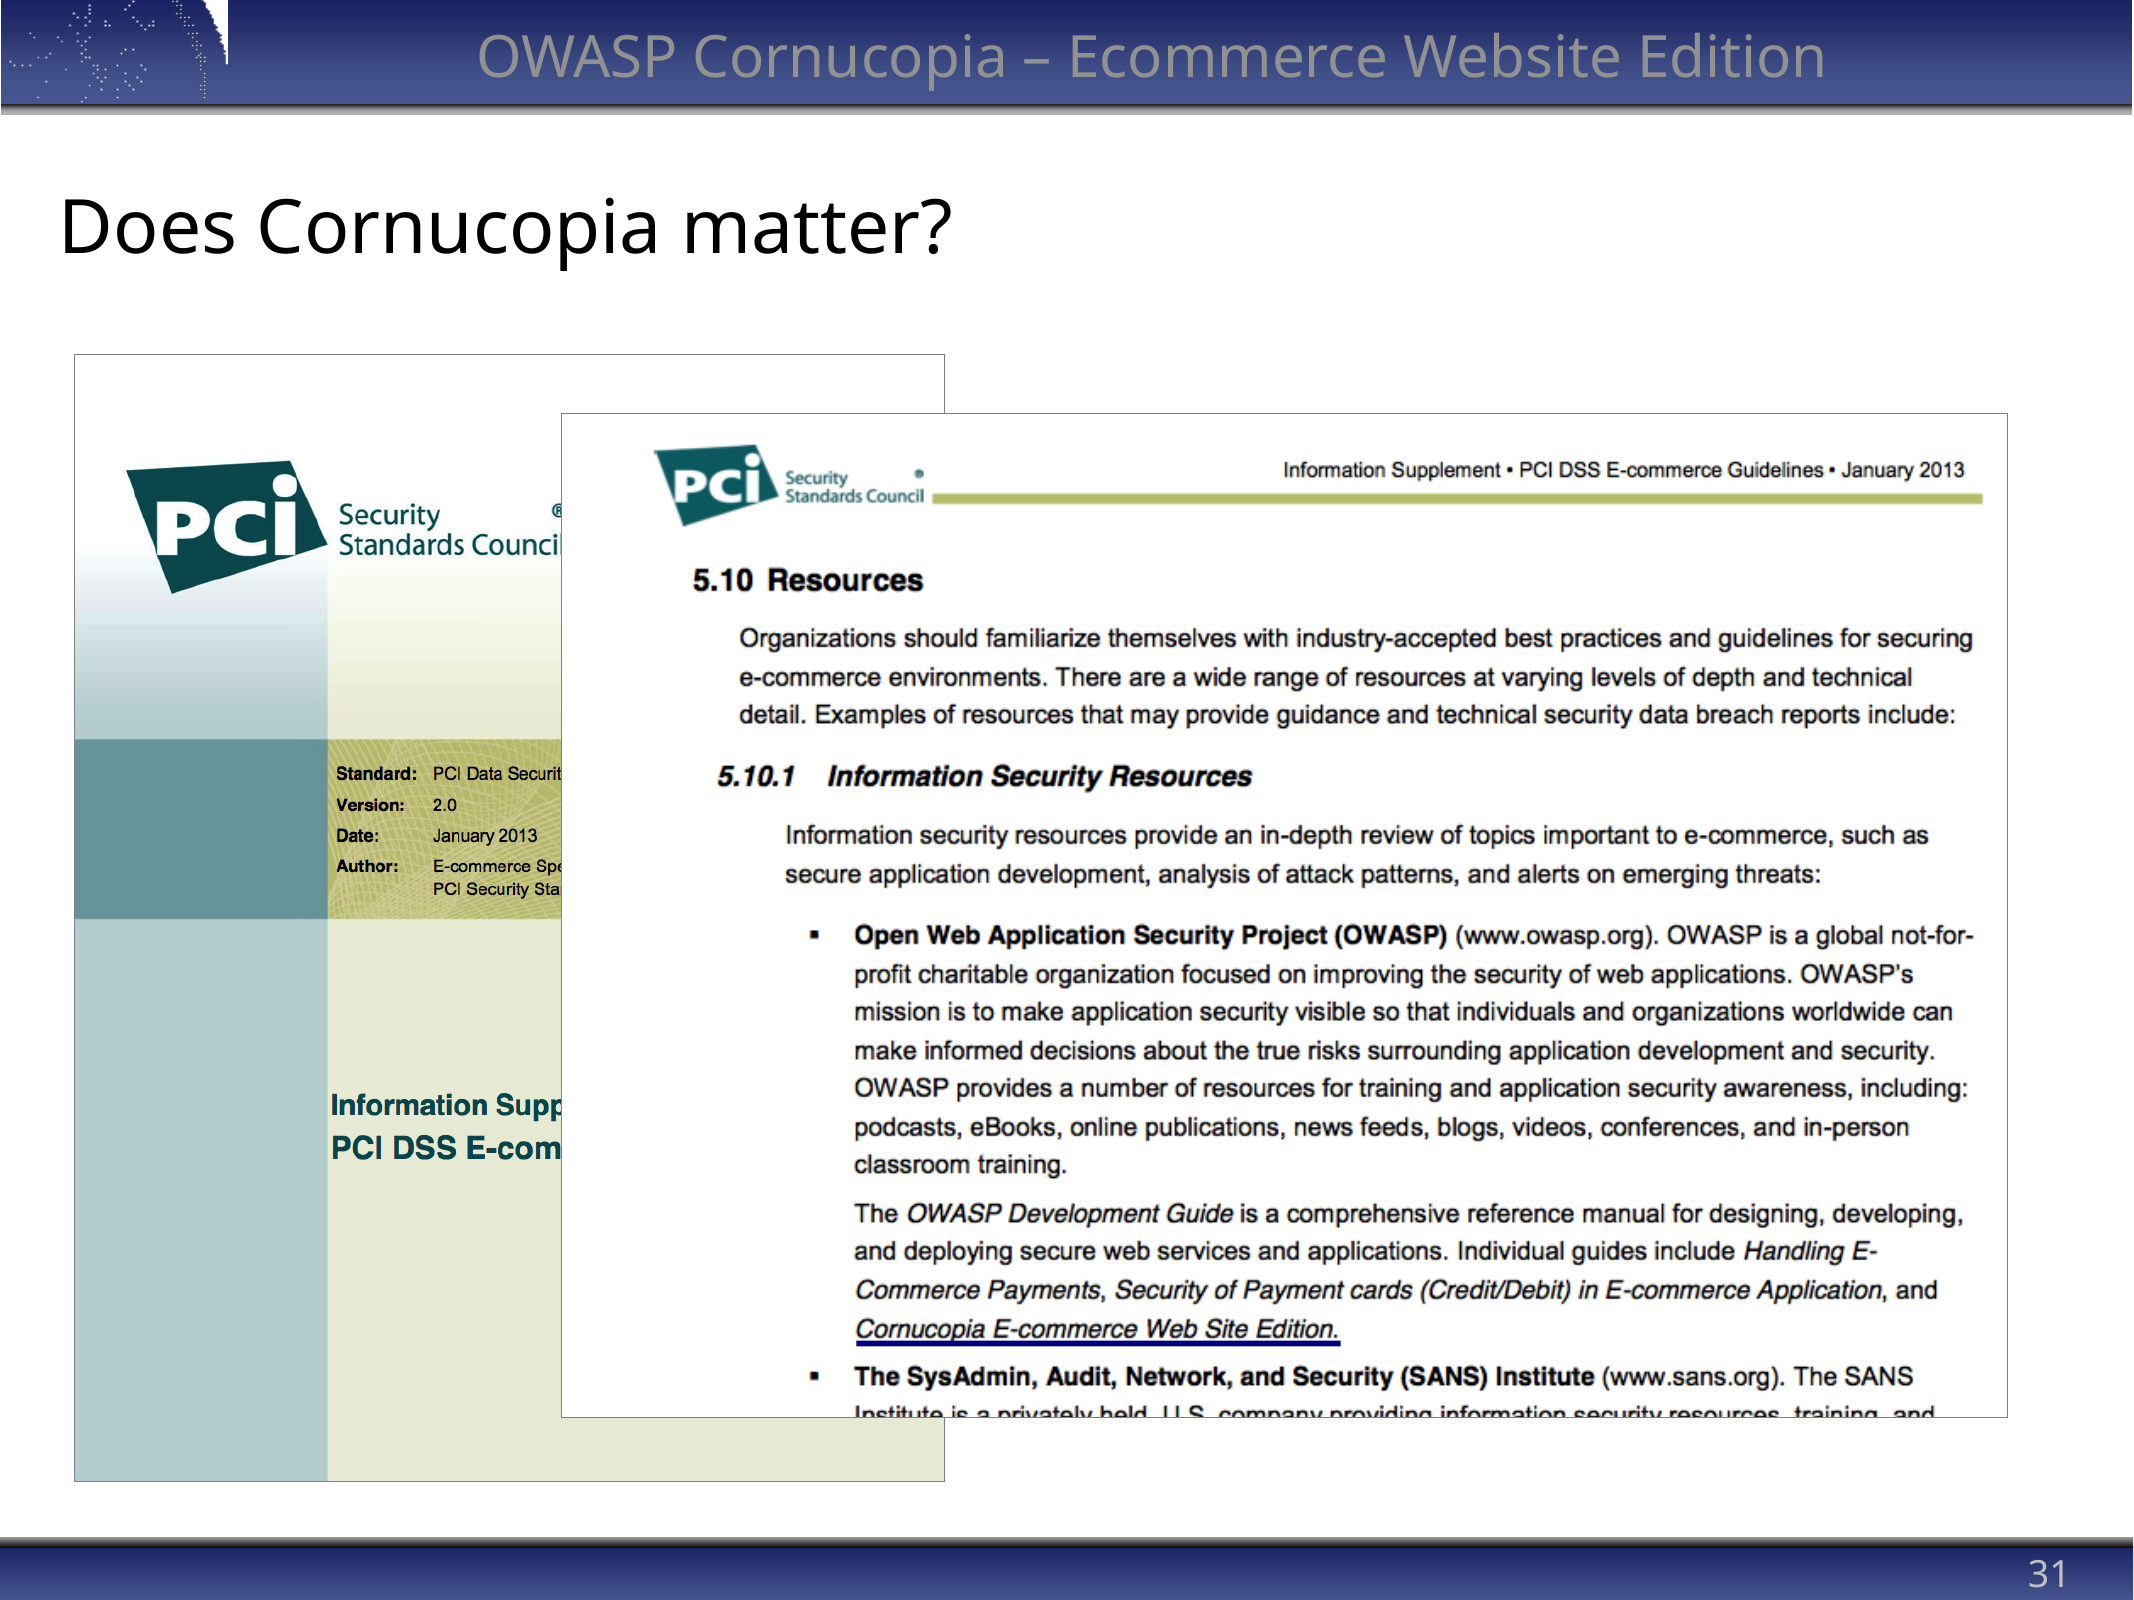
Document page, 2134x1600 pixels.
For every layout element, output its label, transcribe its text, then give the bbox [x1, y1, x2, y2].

title Does Cornucopia matter? [58, 124, 2126, 325]
picture [74, 354, 2008, 1482]
text_box [856, 1340, 1341, 1347]
